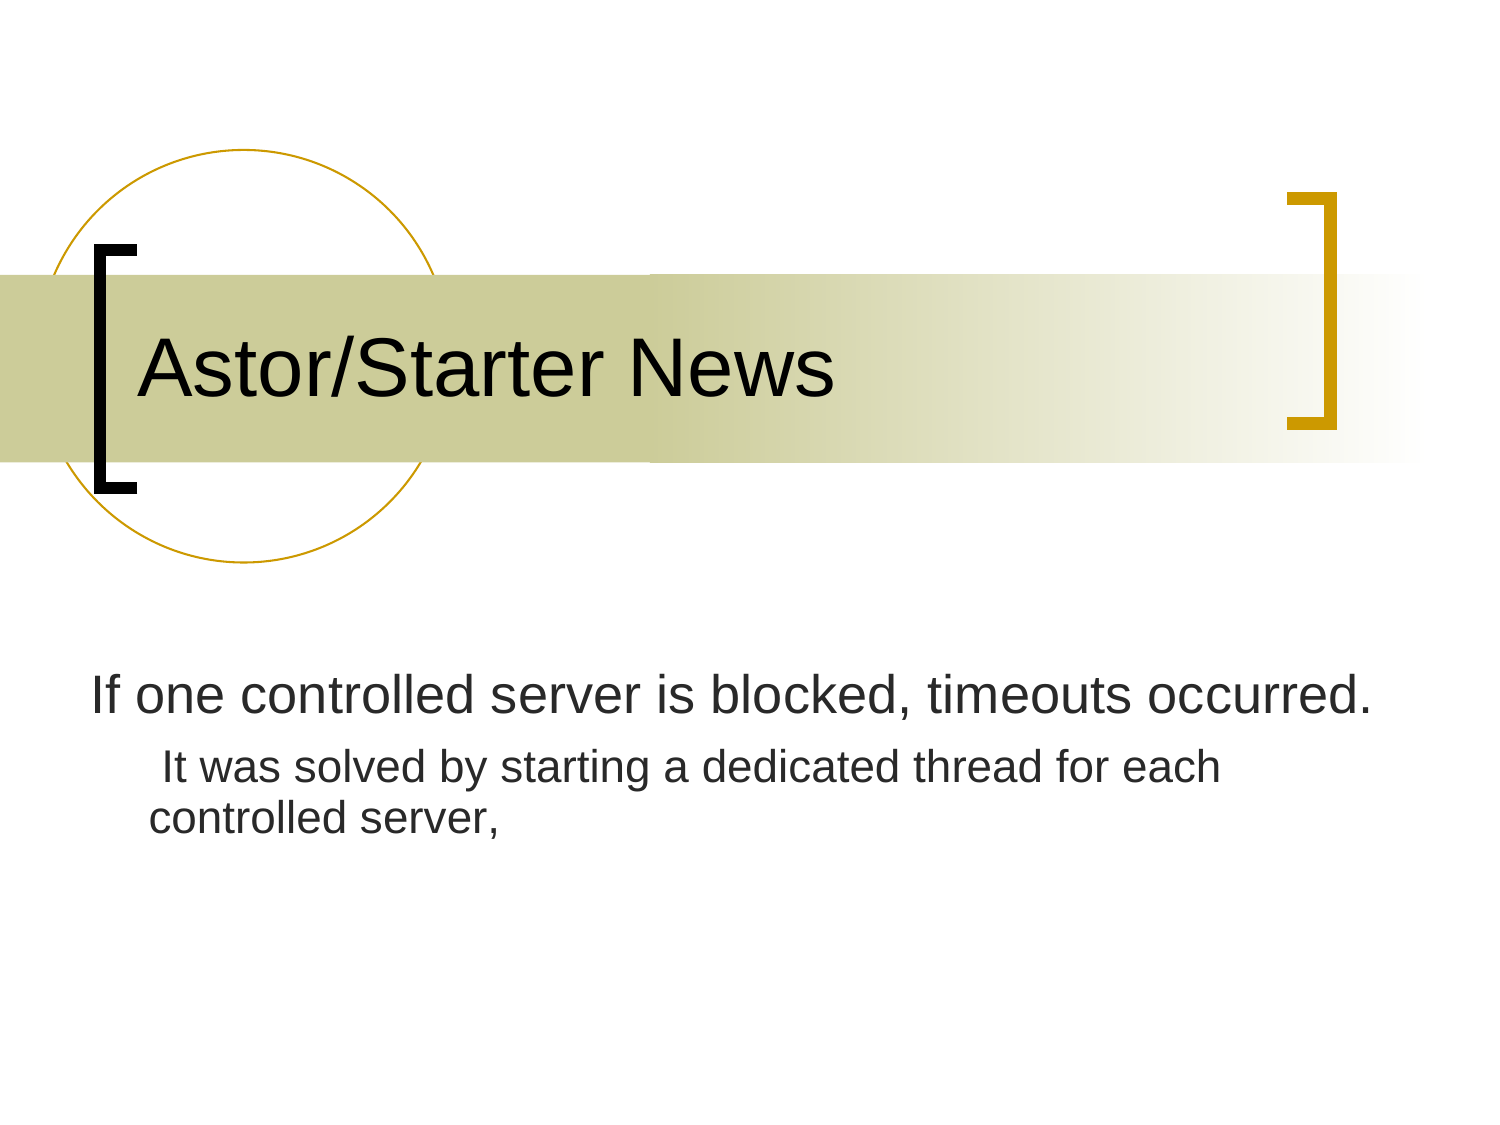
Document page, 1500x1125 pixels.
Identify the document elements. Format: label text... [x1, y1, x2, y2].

subtitle If one controlled server is blocked, timeouts occurred. It was solved by starting a dedicated thread for each controlled server, [75, 501, 1418, 1006]
title Astor/Starter News [137, 236, 1300, 500]
